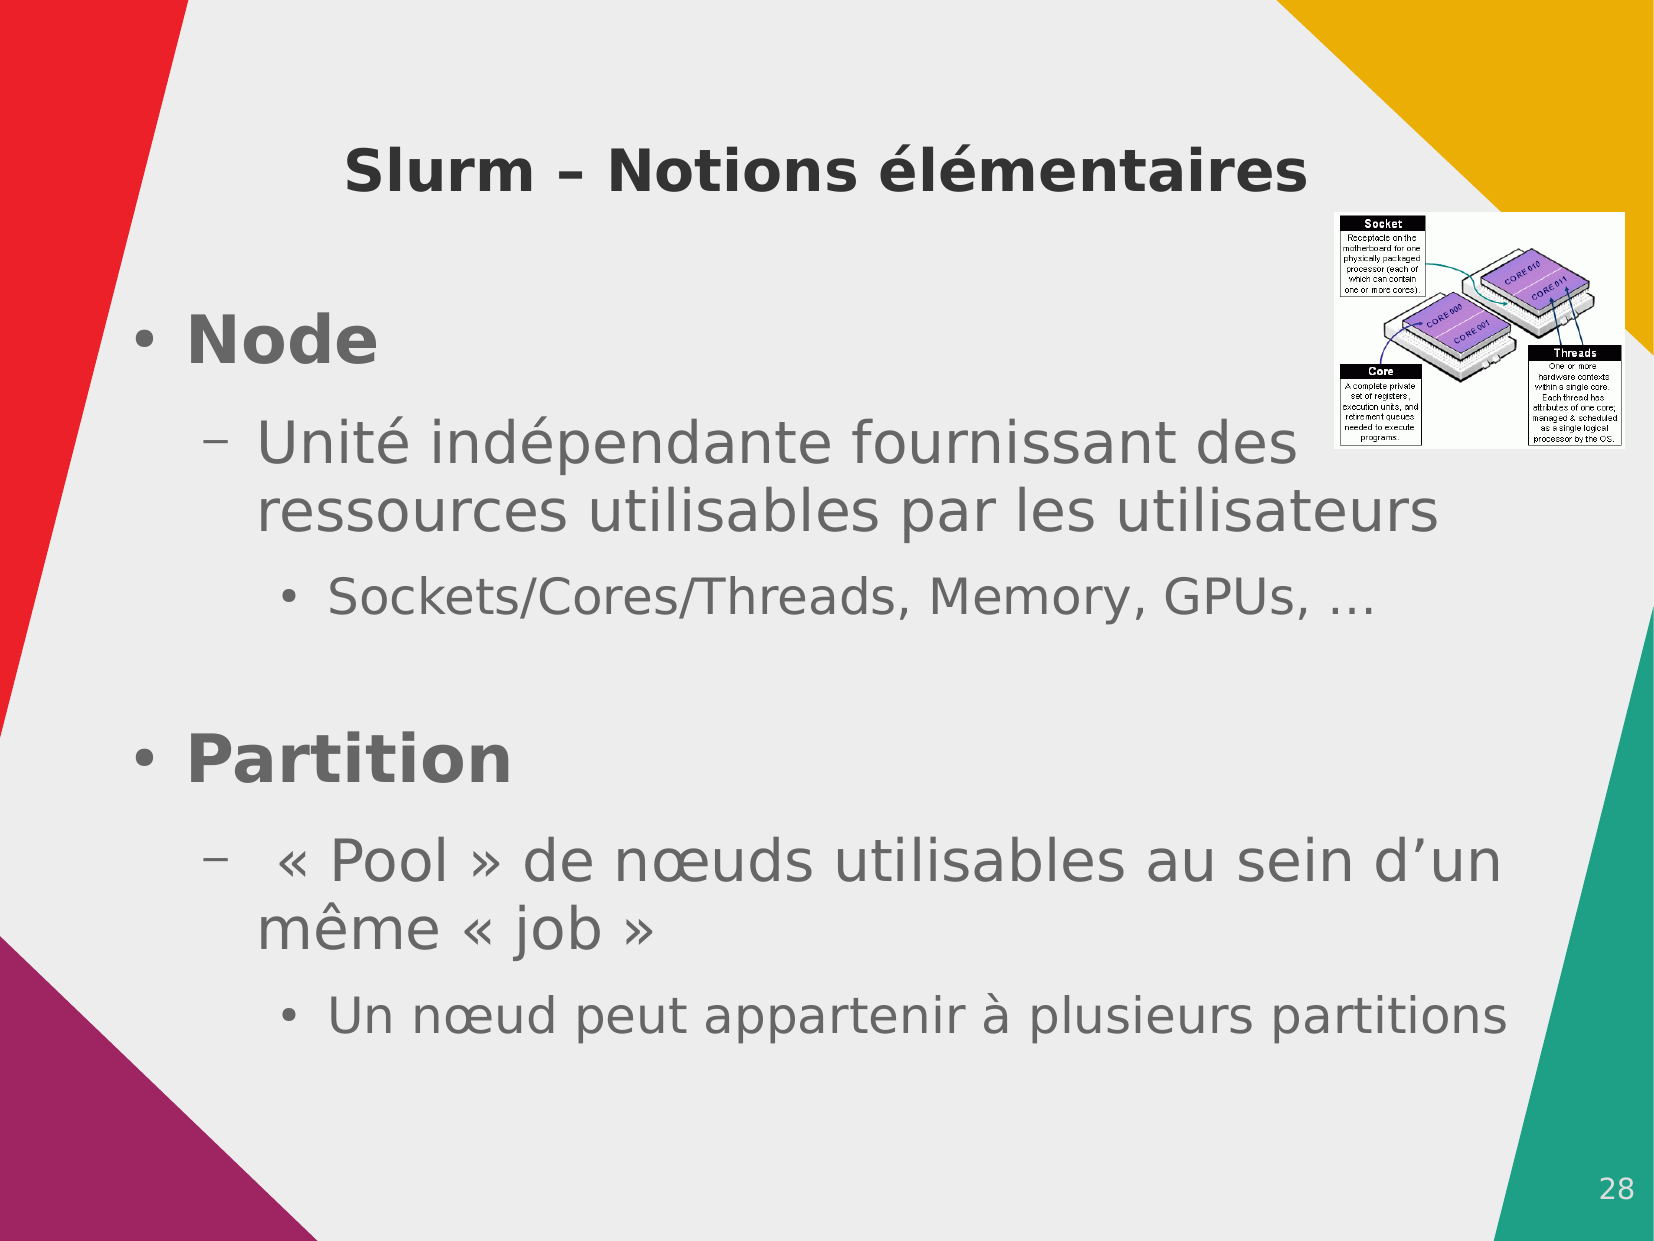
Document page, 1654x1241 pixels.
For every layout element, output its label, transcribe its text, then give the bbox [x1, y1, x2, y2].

title Slurm – Notions élémentaires [114, 73, 1539, 271]
picture [1334, 212, 1625, 449]
list Node Unité indépendante fournissant des ressources utilisables par les utilisateurs Sockets/Cores/Threads, Memory, GPUs, … Partition « Pool » de nœuds utilisables au sein d’un même « job » Un nœud peut appartenir à plusieurs partitions [114, 302, 1539, 1217]
